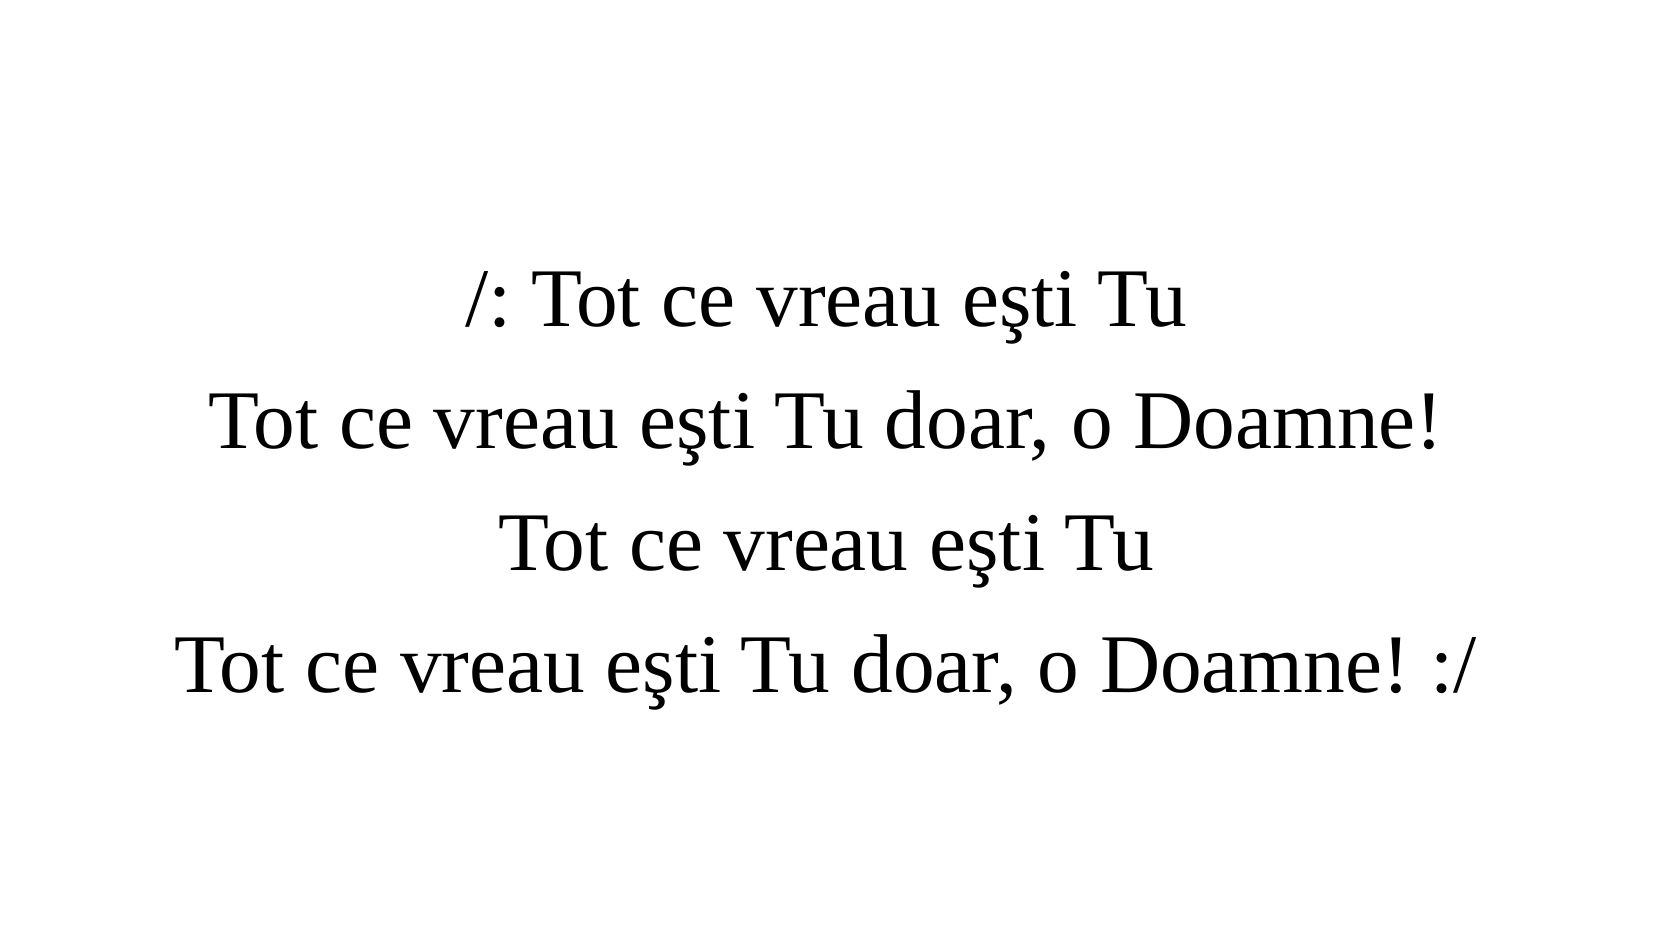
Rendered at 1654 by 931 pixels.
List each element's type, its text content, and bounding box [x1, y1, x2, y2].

subtitle /: Tot ce vreau eşti Tu Tot ce vreau eşti Tu doar, o Doamne! Tot ce vreau eşti Tu Tot ce vreau eşti Tu doar, o Doamne! :/ [70, 239, 1583, 713]
